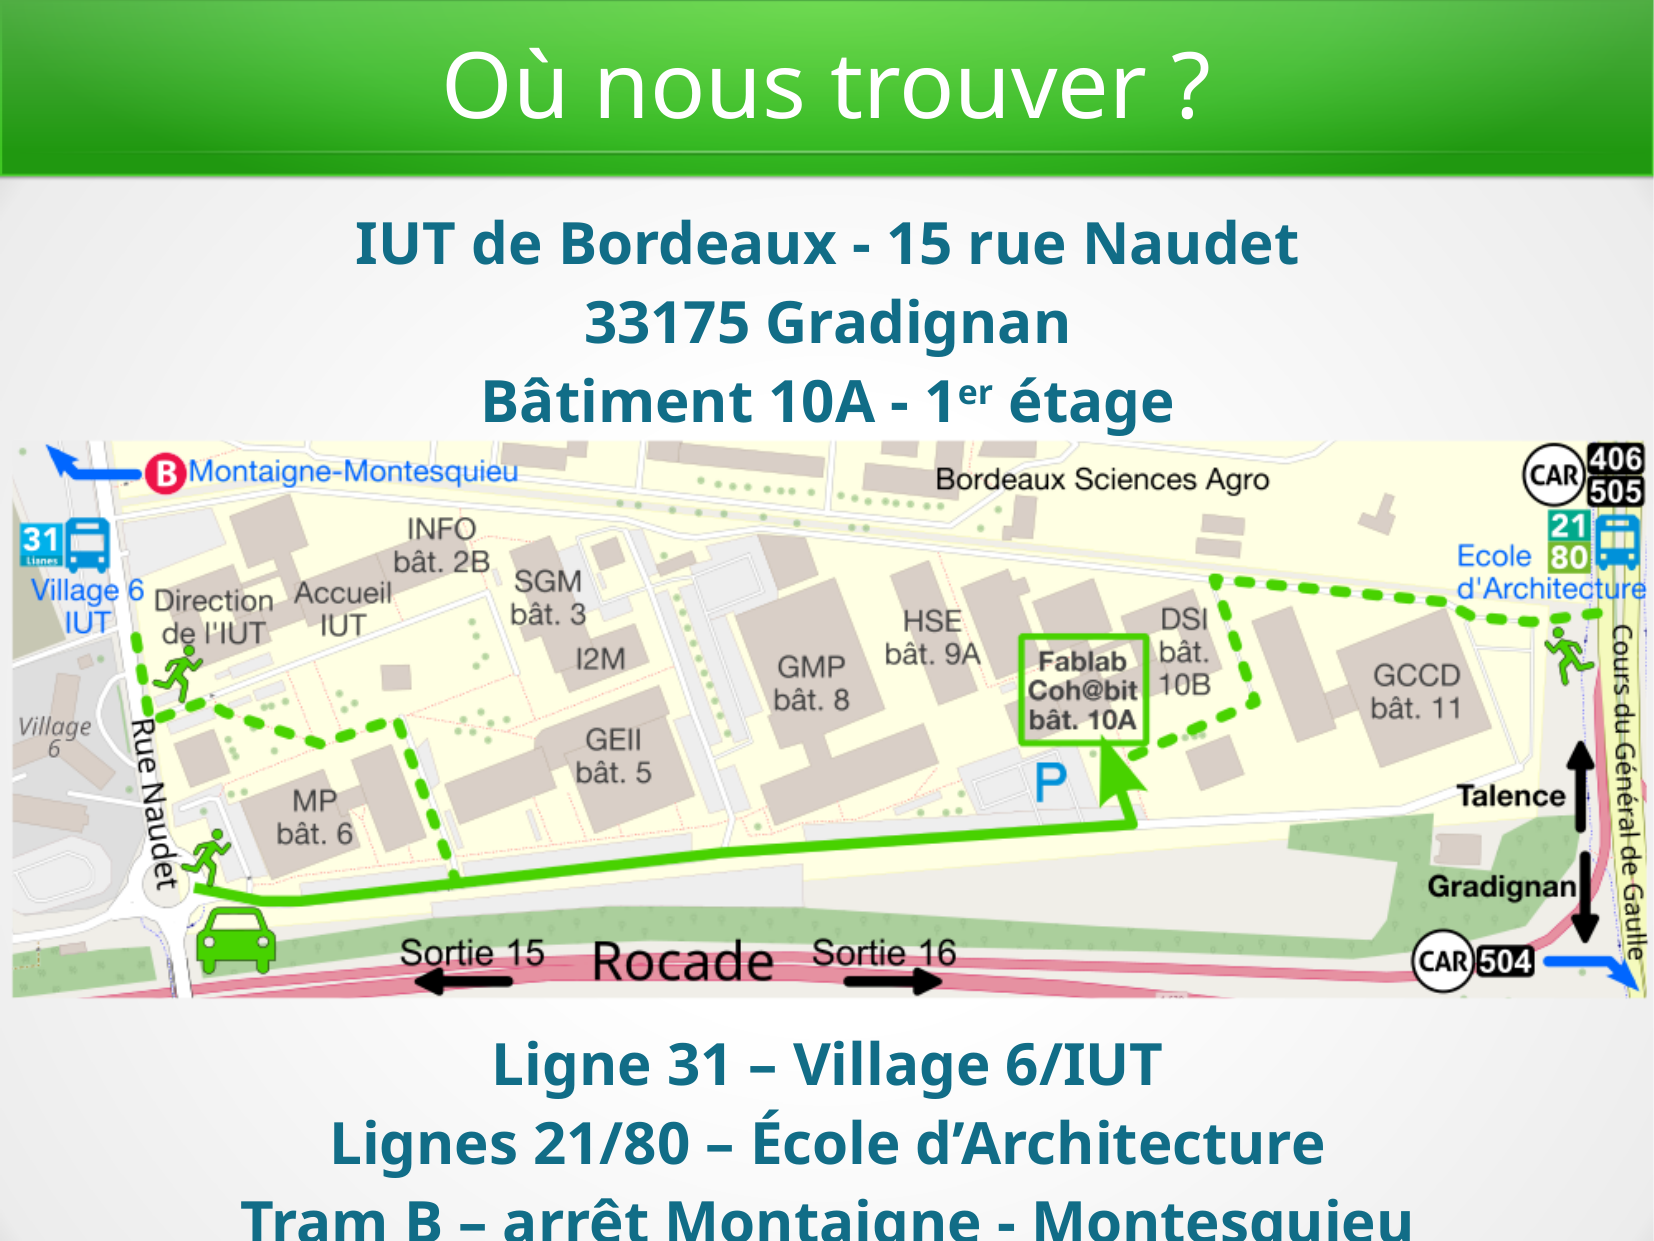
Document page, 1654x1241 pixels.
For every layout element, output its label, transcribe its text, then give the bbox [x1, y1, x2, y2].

text_box Ligne 31 – Village 6/IUT Lignes 21/80 – École d’Architecture Tram B – arrêt Montaigne - Montesquieu [195, 1041, 1460, 1240]
text_box IUT de Bordeaux - 15 rue Naudet 33175 Gradignan Bâtiment 10A - 1er étage [272, 194, 1383, 425]
picture [0, 0, 1654, 1241]
title Où nous trouver ? [82, 11, 1571, 154]
